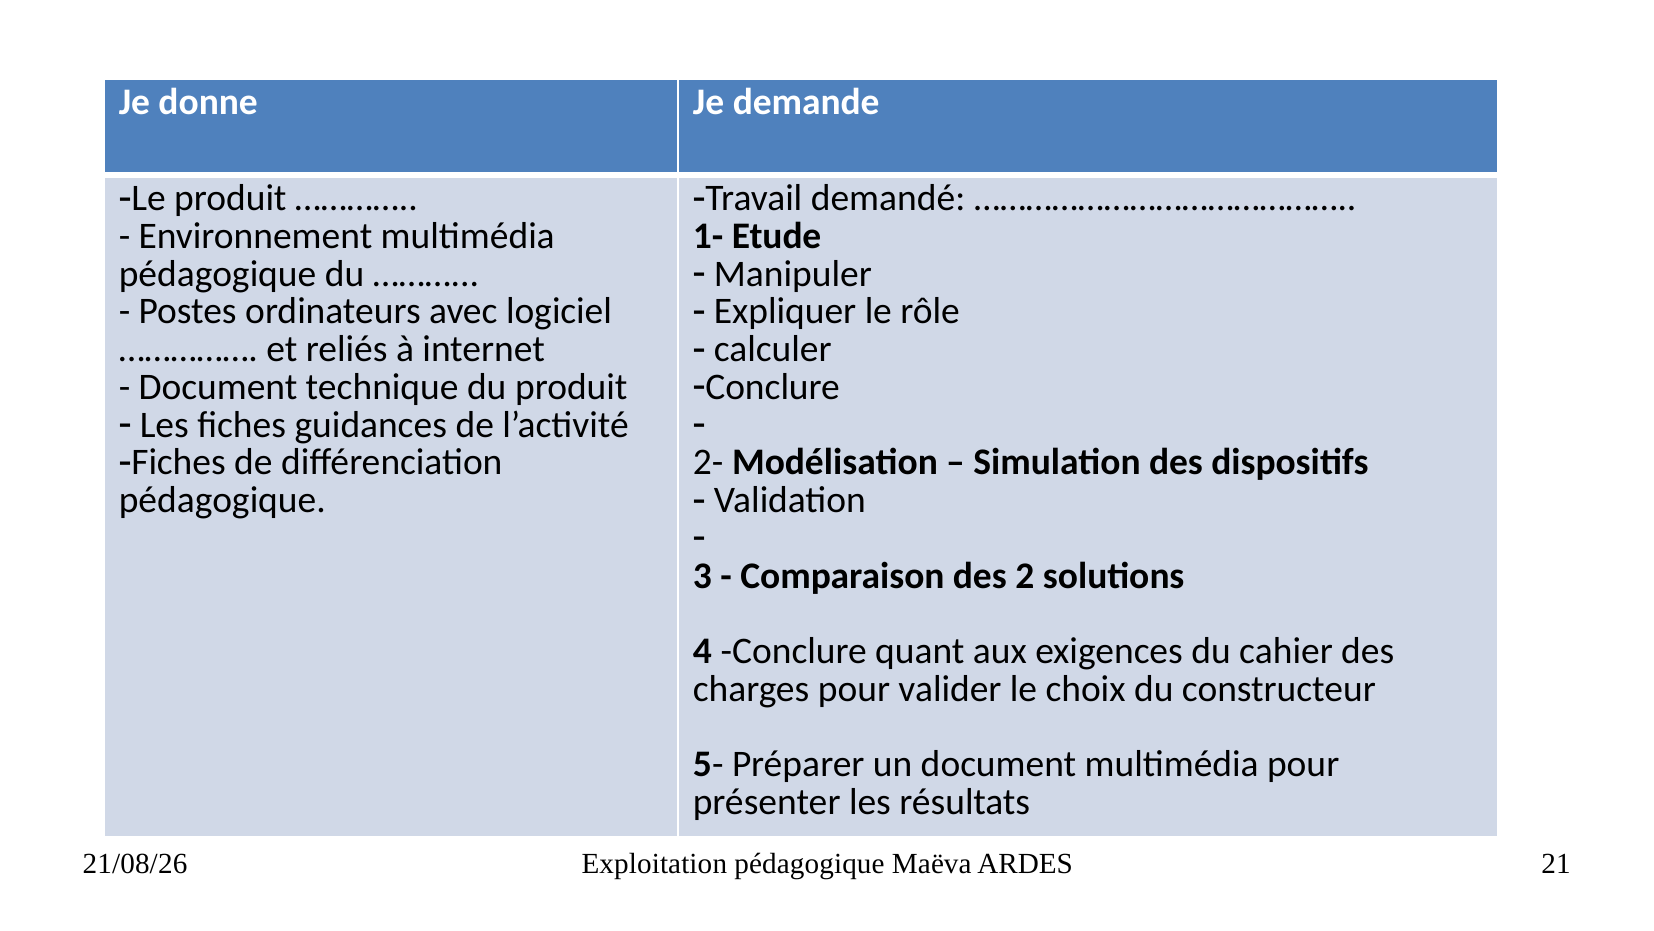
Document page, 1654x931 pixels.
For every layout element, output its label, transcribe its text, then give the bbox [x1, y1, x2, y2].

table_cell Travail demandé: …………………………………….. 1- Etude Manipuler Expliquer le rôle calculer Conclure 2- Modélisation – Simulation des dispositifs Validation 3 - Comparaison des 2 solutions 4 -Conclure quant aux exigences du cahier des charges pour valider le choix du constructeur 5- Préparer un document multimédia pour présenter les résultats [679, 178, 1497, 836]
table_cell Le produit ………….. - Environnement multimédia pédagogique du ………... - Postes ordinateurs avec logiciel ……………. et reliés à internet - Document technique du produit Les fiches guidances de l’activité Fiches de différenciation pédagogique. [105, 178, 677, 836]
table_header Je demande [679, 80, 1497, 172]
table_header Je donne [105, 80, 677, 172]
